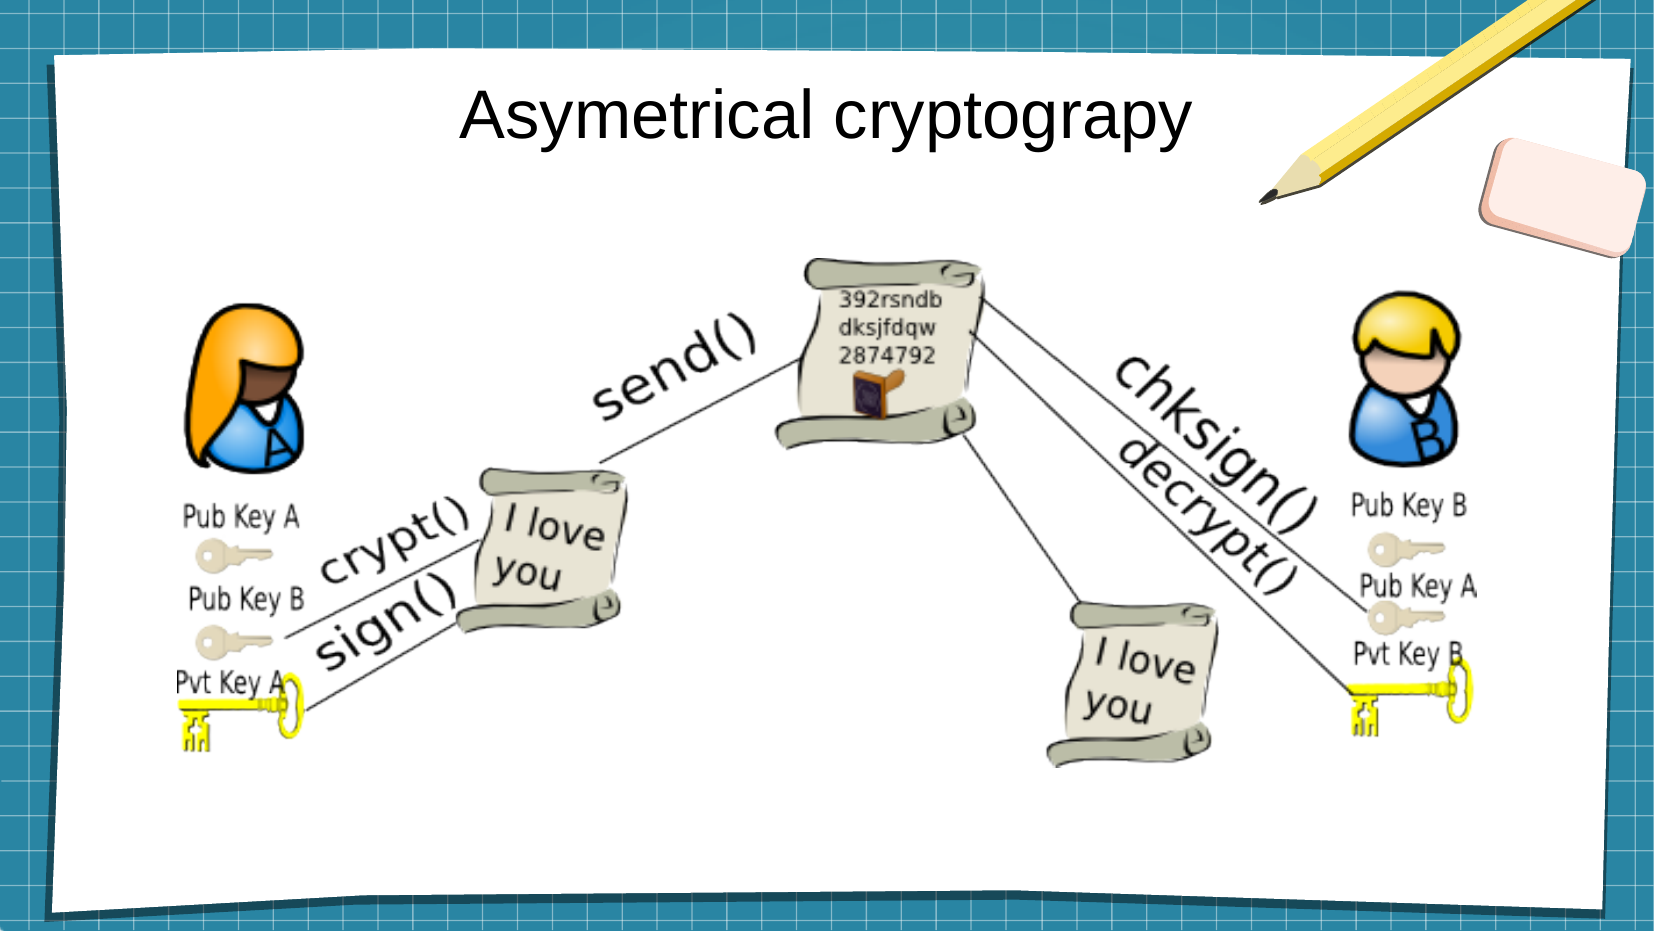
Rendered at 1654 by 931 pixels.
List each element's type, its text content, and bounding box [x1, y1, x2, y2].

title Asymetrical cryptograpy [82, 37, 1571, 193]
picture [177, 258, 1477, 768]
